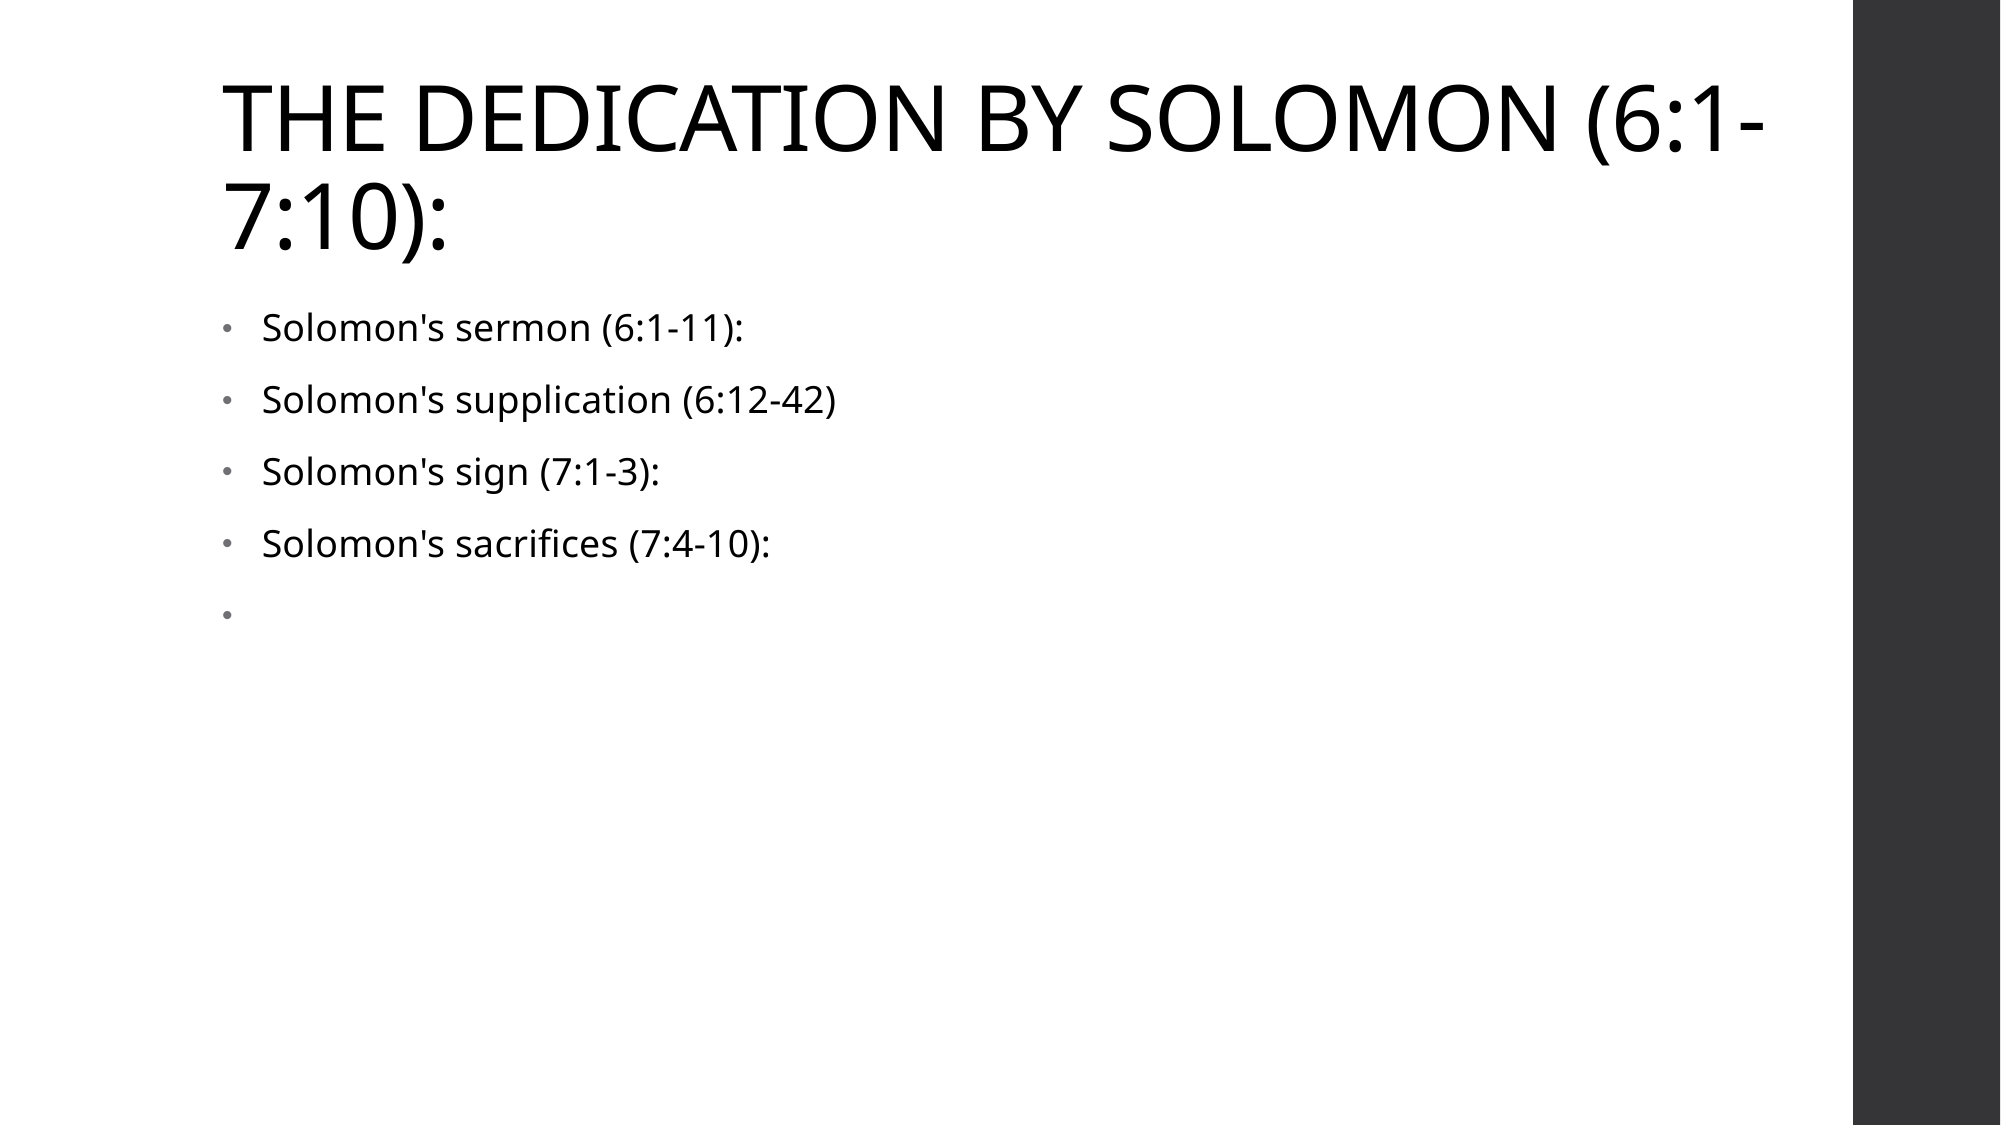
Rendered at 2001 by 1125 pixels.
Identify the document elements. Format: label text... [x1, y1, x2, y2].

list Solomon's sermon (6:1-11): Solomon's supplication (6:12-42) Solomon's sign (7:1-3): Solomon's sacrifices (7:4-10): [206, 299, 1617, 1014]
title THE DEDICATION BY SOLOMON (6:1-7:10): [206, 60, 1797, 278]
